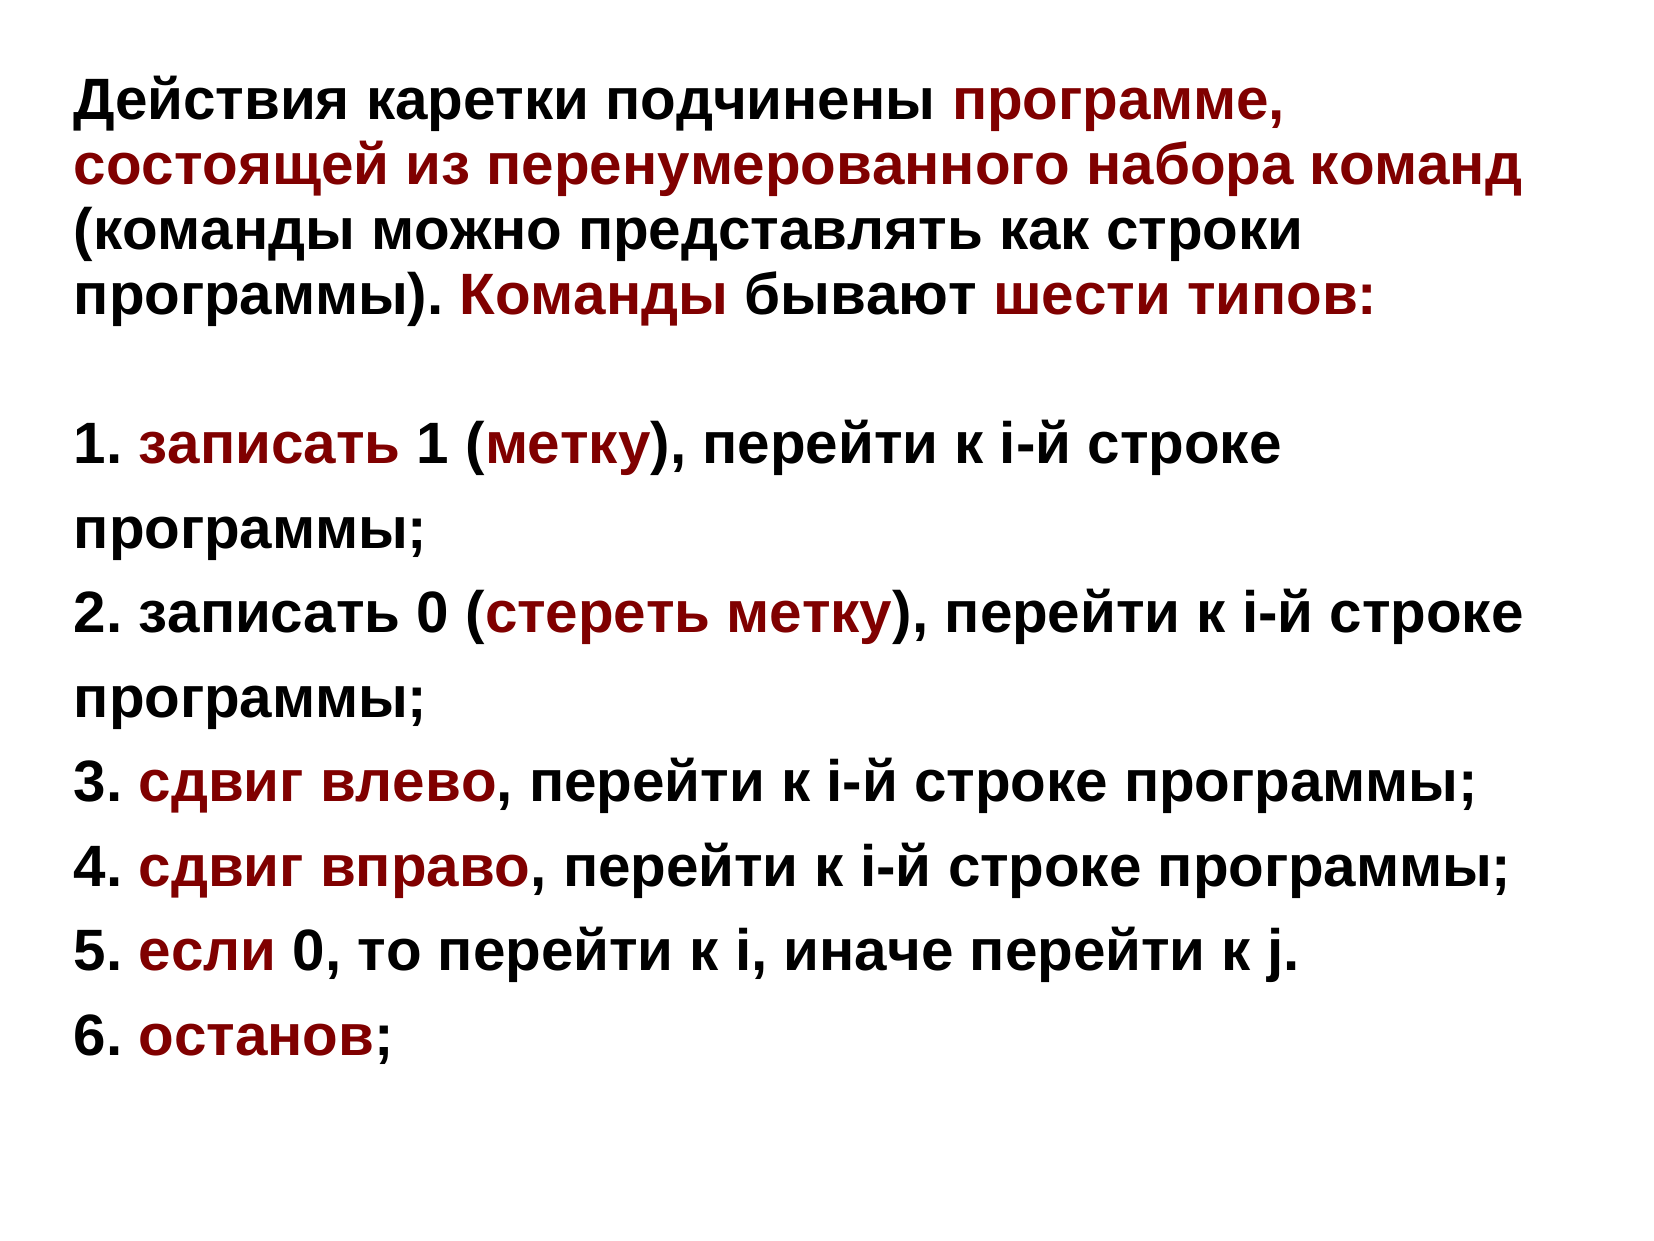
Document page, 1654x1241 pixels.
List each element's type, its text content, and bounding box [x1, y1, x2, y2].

text_box Действия каретки подчинены программе, состоящей из перенумерованного набора команд (команды можно представлять как строки программы). Команды бывают шести типов: 1. записать 1 (метку), перейти к i-й строке программы; 2. записать 0 (стереть метку), перейти к i-й строке программы; 3. сдвиг влево, перейти к i-й строке программы; 4. сдвиг вправо, перейти к i-й строке программы; 5. если 0, то перейти к i, иначе перейти к j. 6. останов; [59, 59, 1595, 1184]
